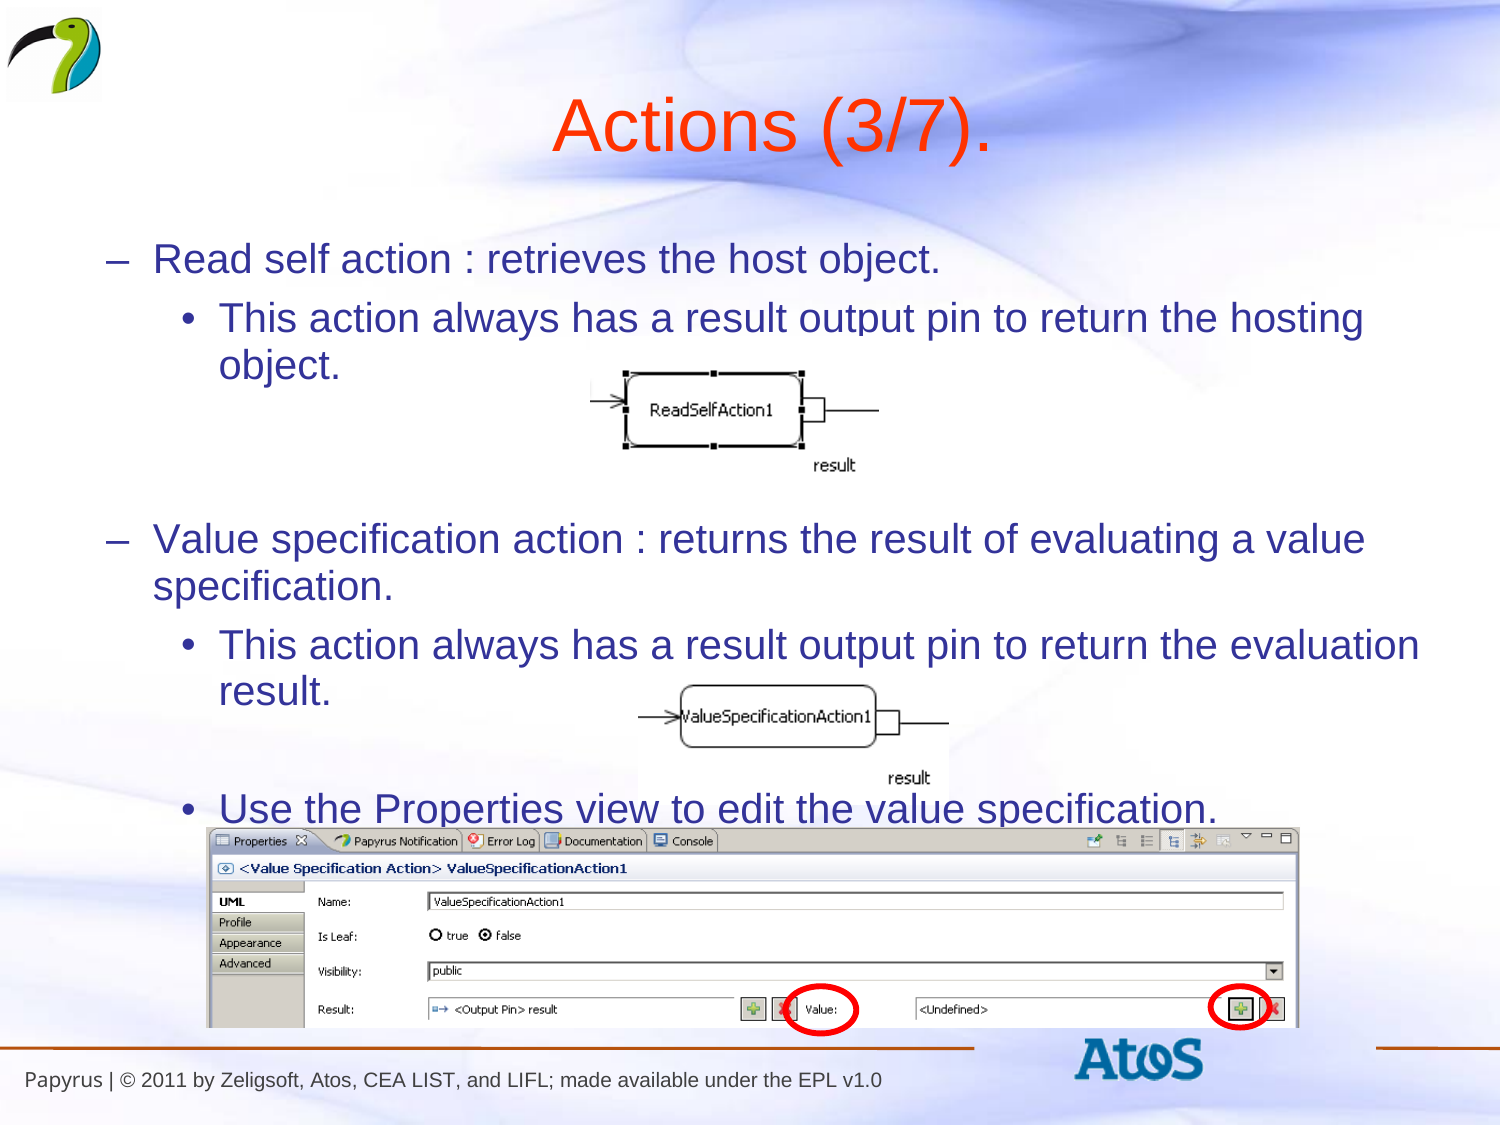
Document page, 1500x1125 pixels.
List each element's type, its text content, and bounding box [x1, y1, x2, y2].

picture [0, 0, 1500, 1125]
title Actions (3/7). [283, 72, 1264, 178]
list Read self action : retrieves the host object. This action always has a result output pin to return the hosting object. Value specification action : returns the result of evaluating a value specification. This action always has a result output pin to return the evaluation result. Use the Properties view to edit the value specification. [31, 236, 1469, 960]
